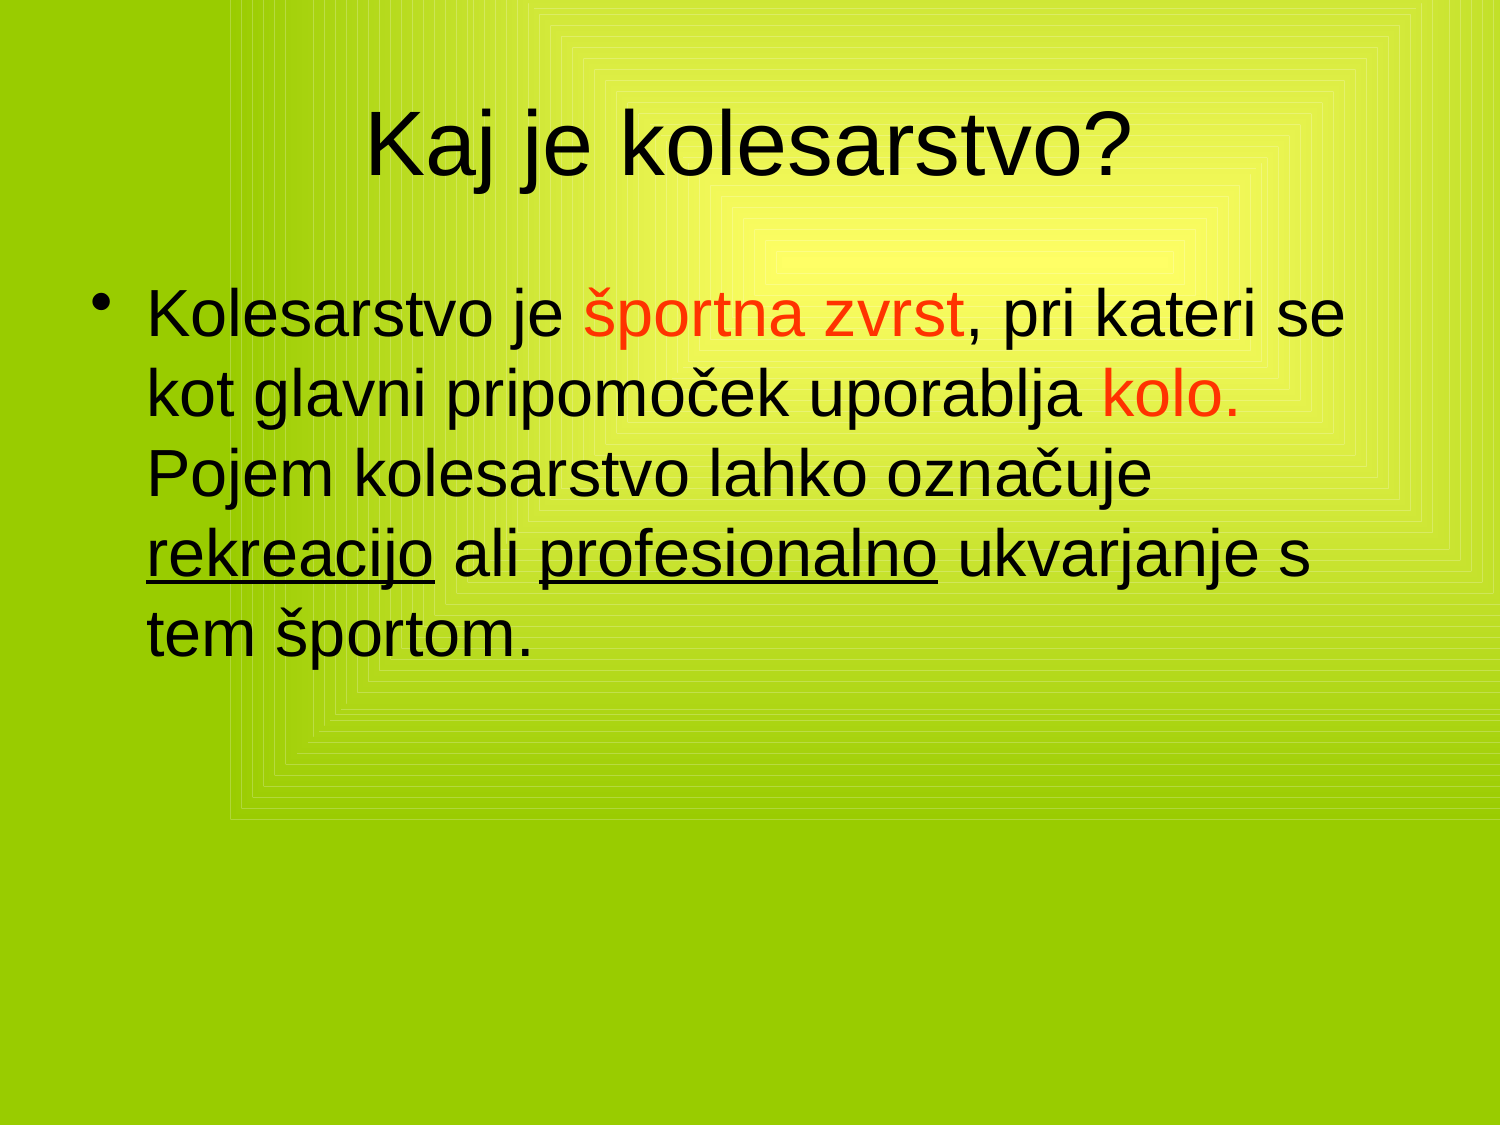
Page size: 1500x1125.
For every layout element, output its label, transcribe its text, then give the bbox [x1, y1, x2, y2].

title Kaj je kolesarstvo? [75, 45, 1425, 233]
list Kolesarstvo je športna zvrst, pri kateri se kot glavni pripomoček uporablja kolo. Pojem kolesarstvo lahko označuje rekreacijo ali profesionalno ukvarjanje s tem športom. [75, 262, 1425, 1005]
